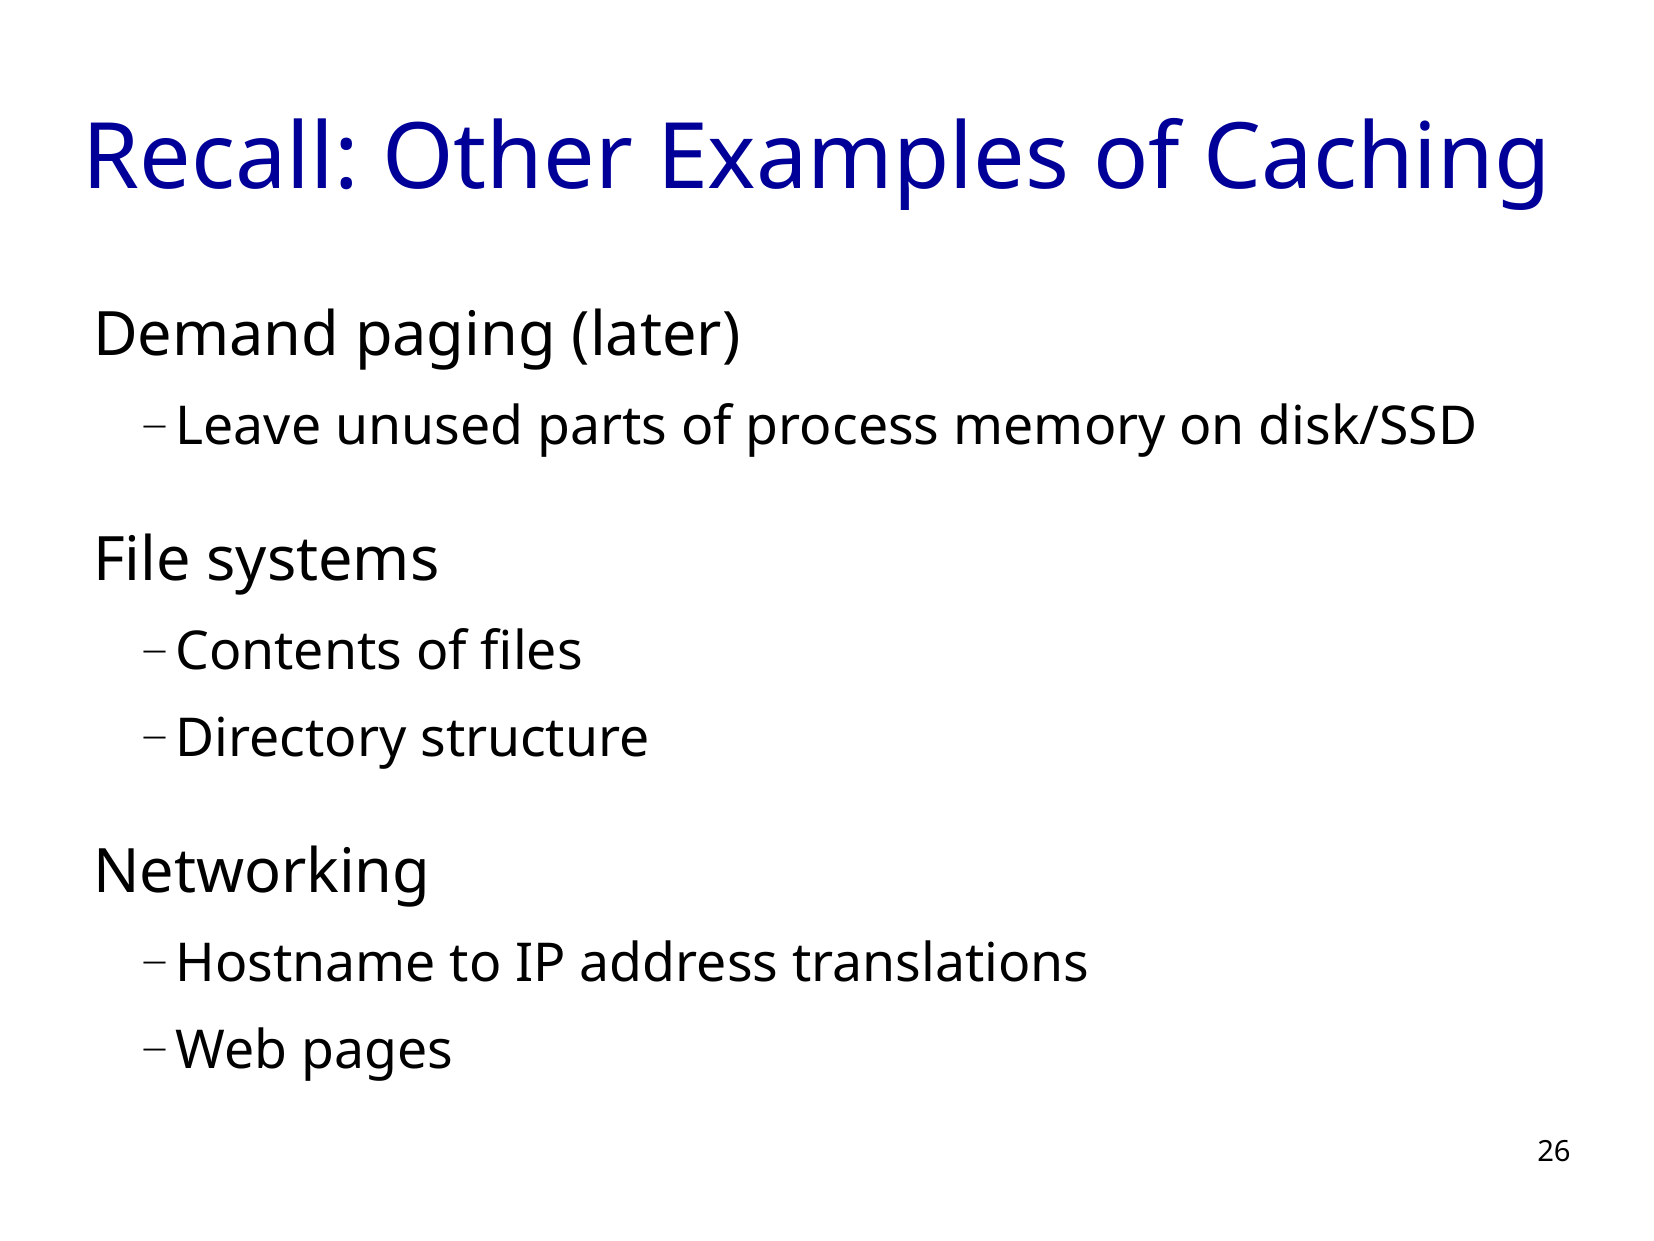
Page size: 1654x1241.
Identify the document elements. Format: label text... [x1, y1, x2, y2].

title Recall: Other Examples of Caching [82, 49, 1571, 257]
list Demand paging (later) Leave unused parts of process memory on disk/SSD File systems Contents of files Directory structure Networking Hostname to IP address translations Web pages [60, 290, 1571, 1096]
